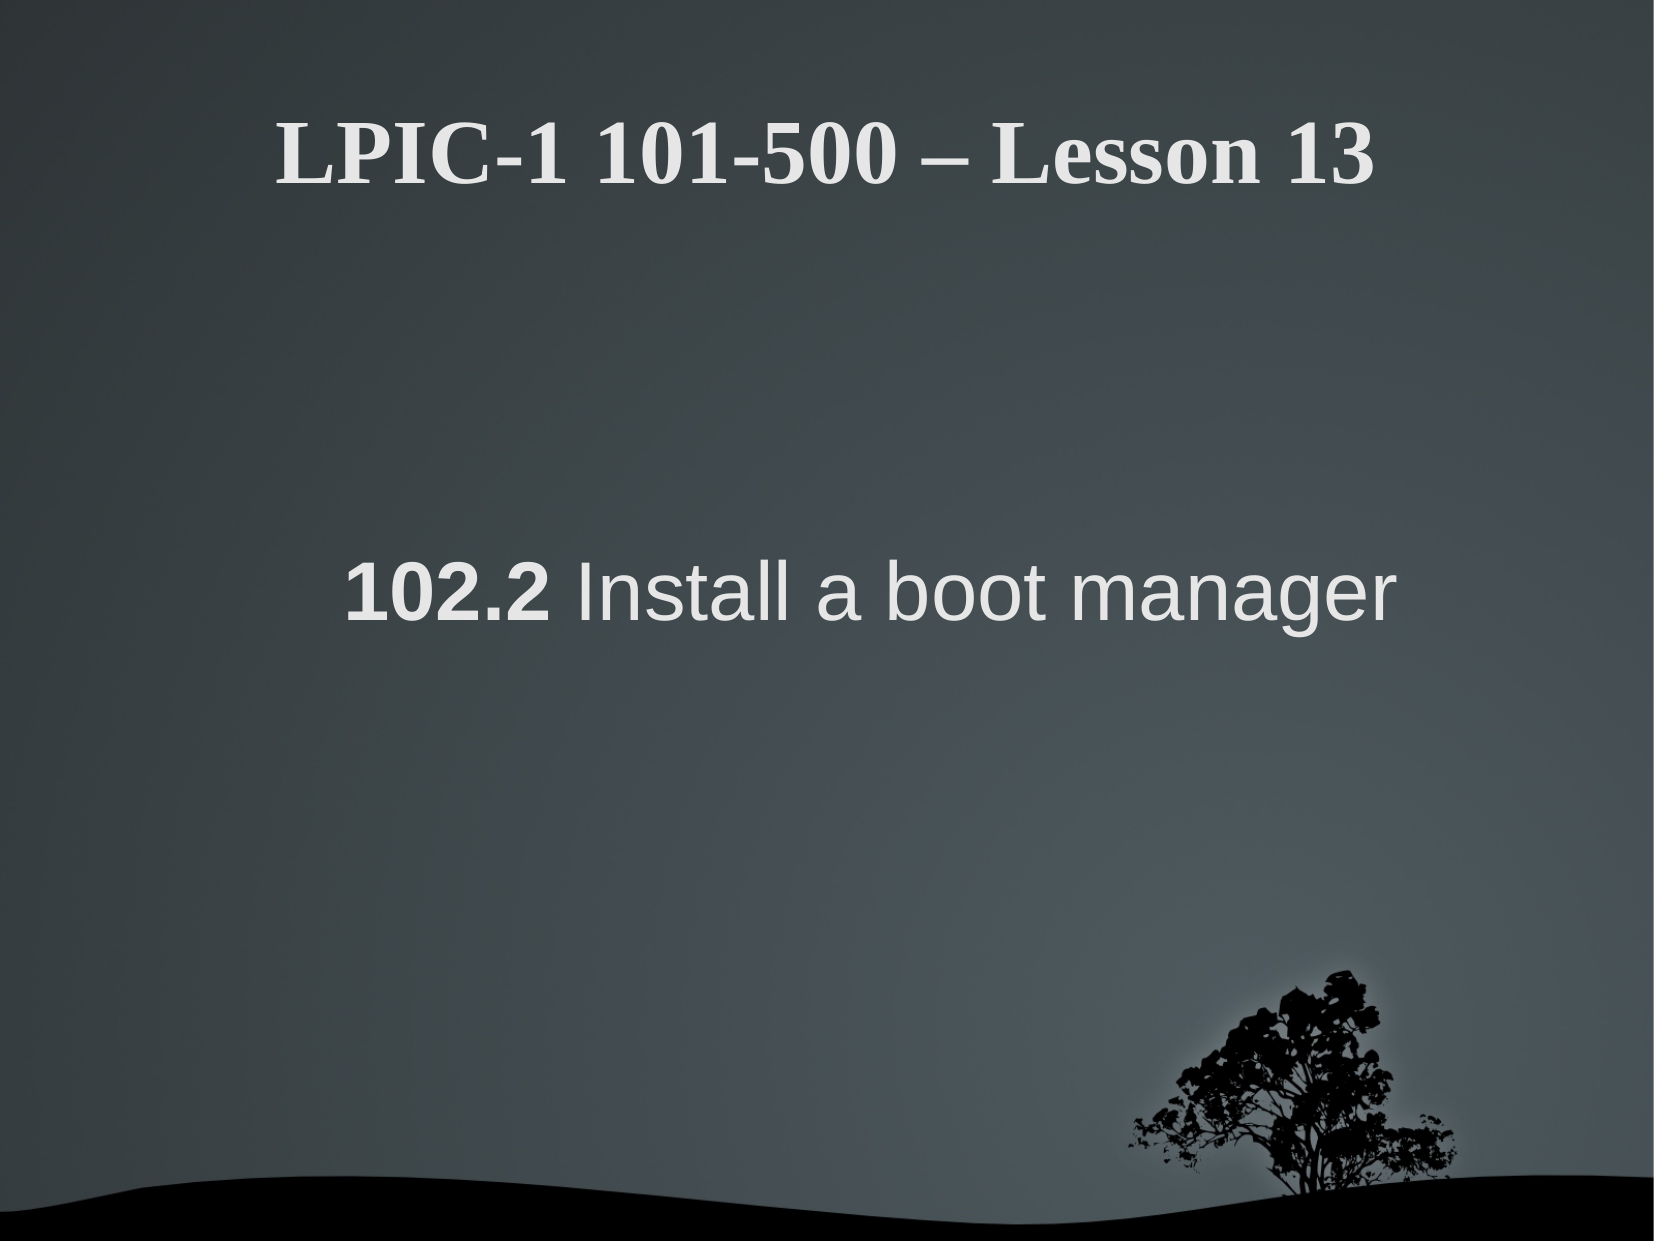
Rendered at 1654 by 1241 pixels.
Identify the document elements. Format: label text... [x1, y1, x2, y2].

list 102.2 Install a boot manager [82, 290, 1571, 1109]
picture [0, 0, 1654, 1241]
title LPIC-1 101-500 – Lesson 13 [82, 49, 1571, 257]
